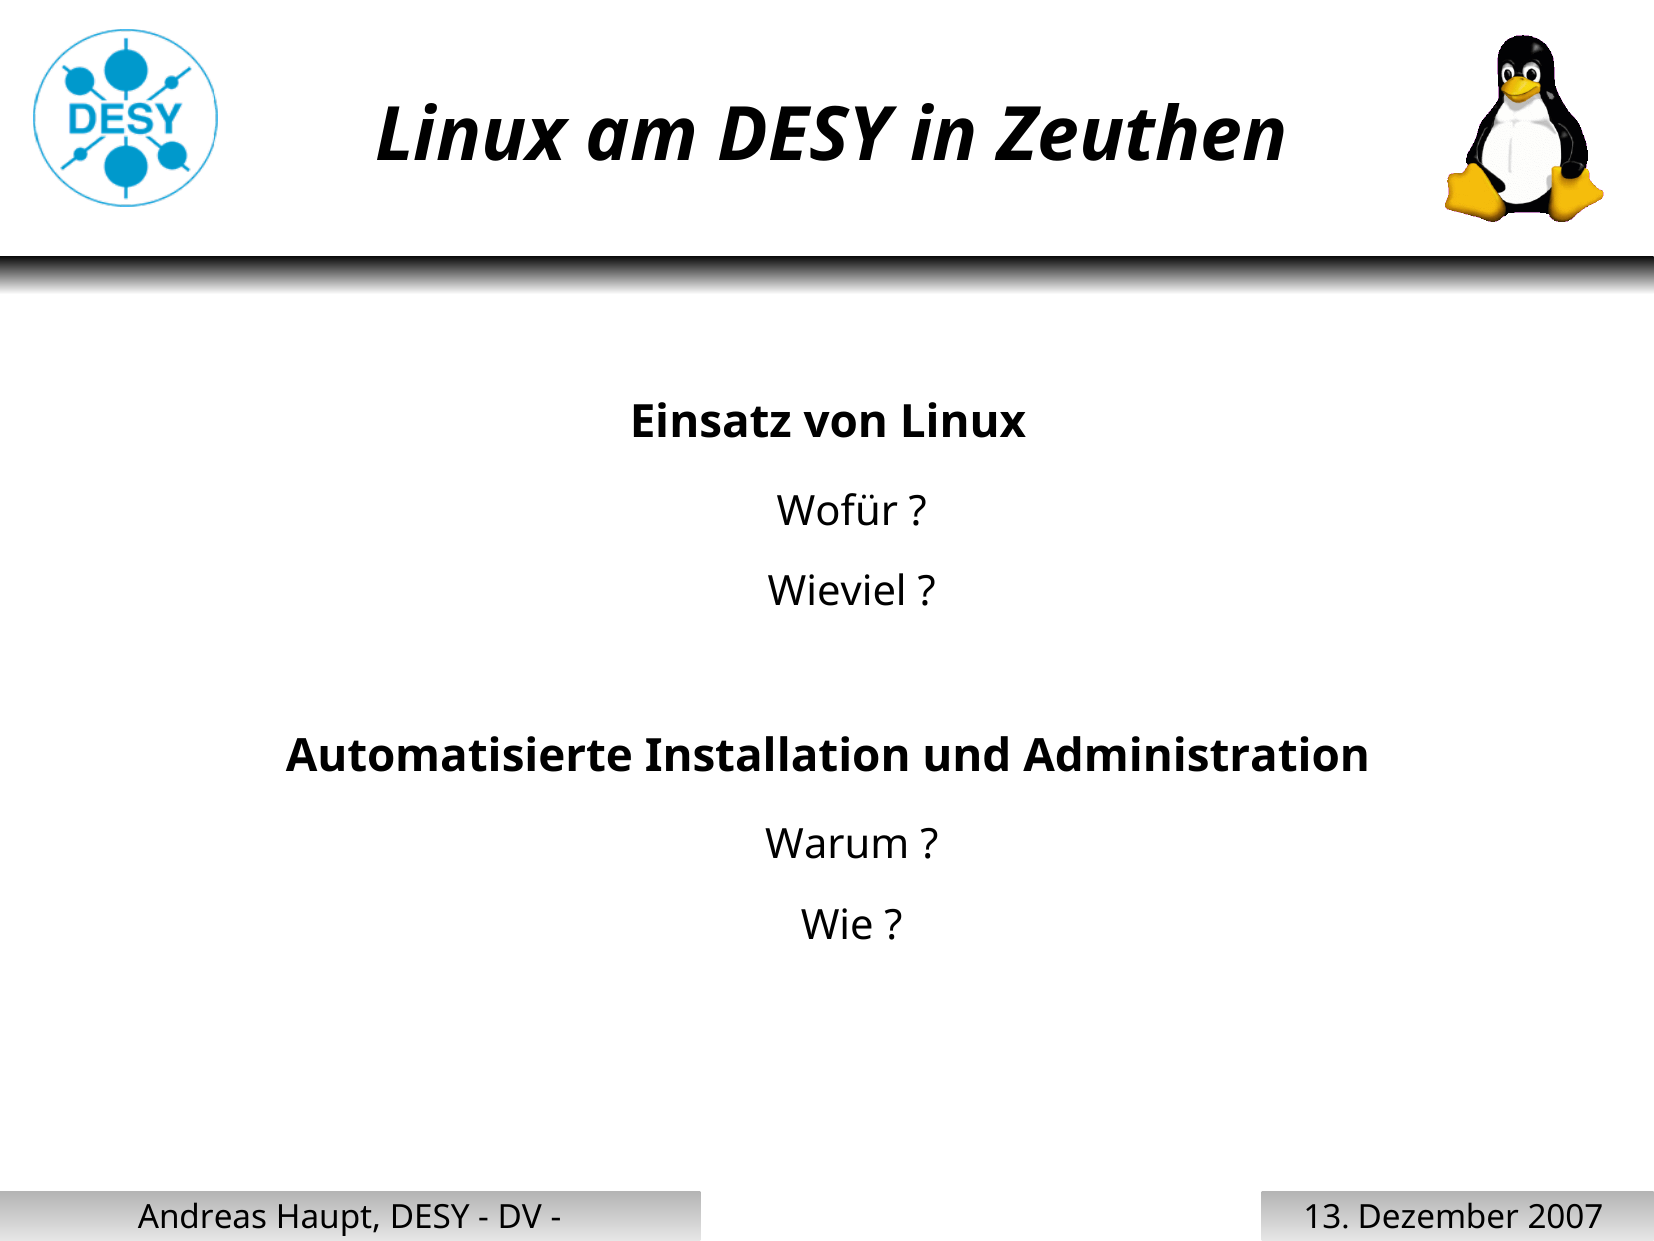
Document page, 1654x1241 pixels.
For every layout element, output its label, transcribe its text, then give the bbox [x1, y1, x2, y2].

picture [1429, 12, 1637, 238]
picture [33, 29, 218, 207]
list Einsatz von Linux Wofür ? Wieviel ? Automatisierte Installation und Administration Warum ? Wie ? [17, 388, 1627, 1107]
title Linux am DESY in Zeuthen [250, 12, 1413, 251]
